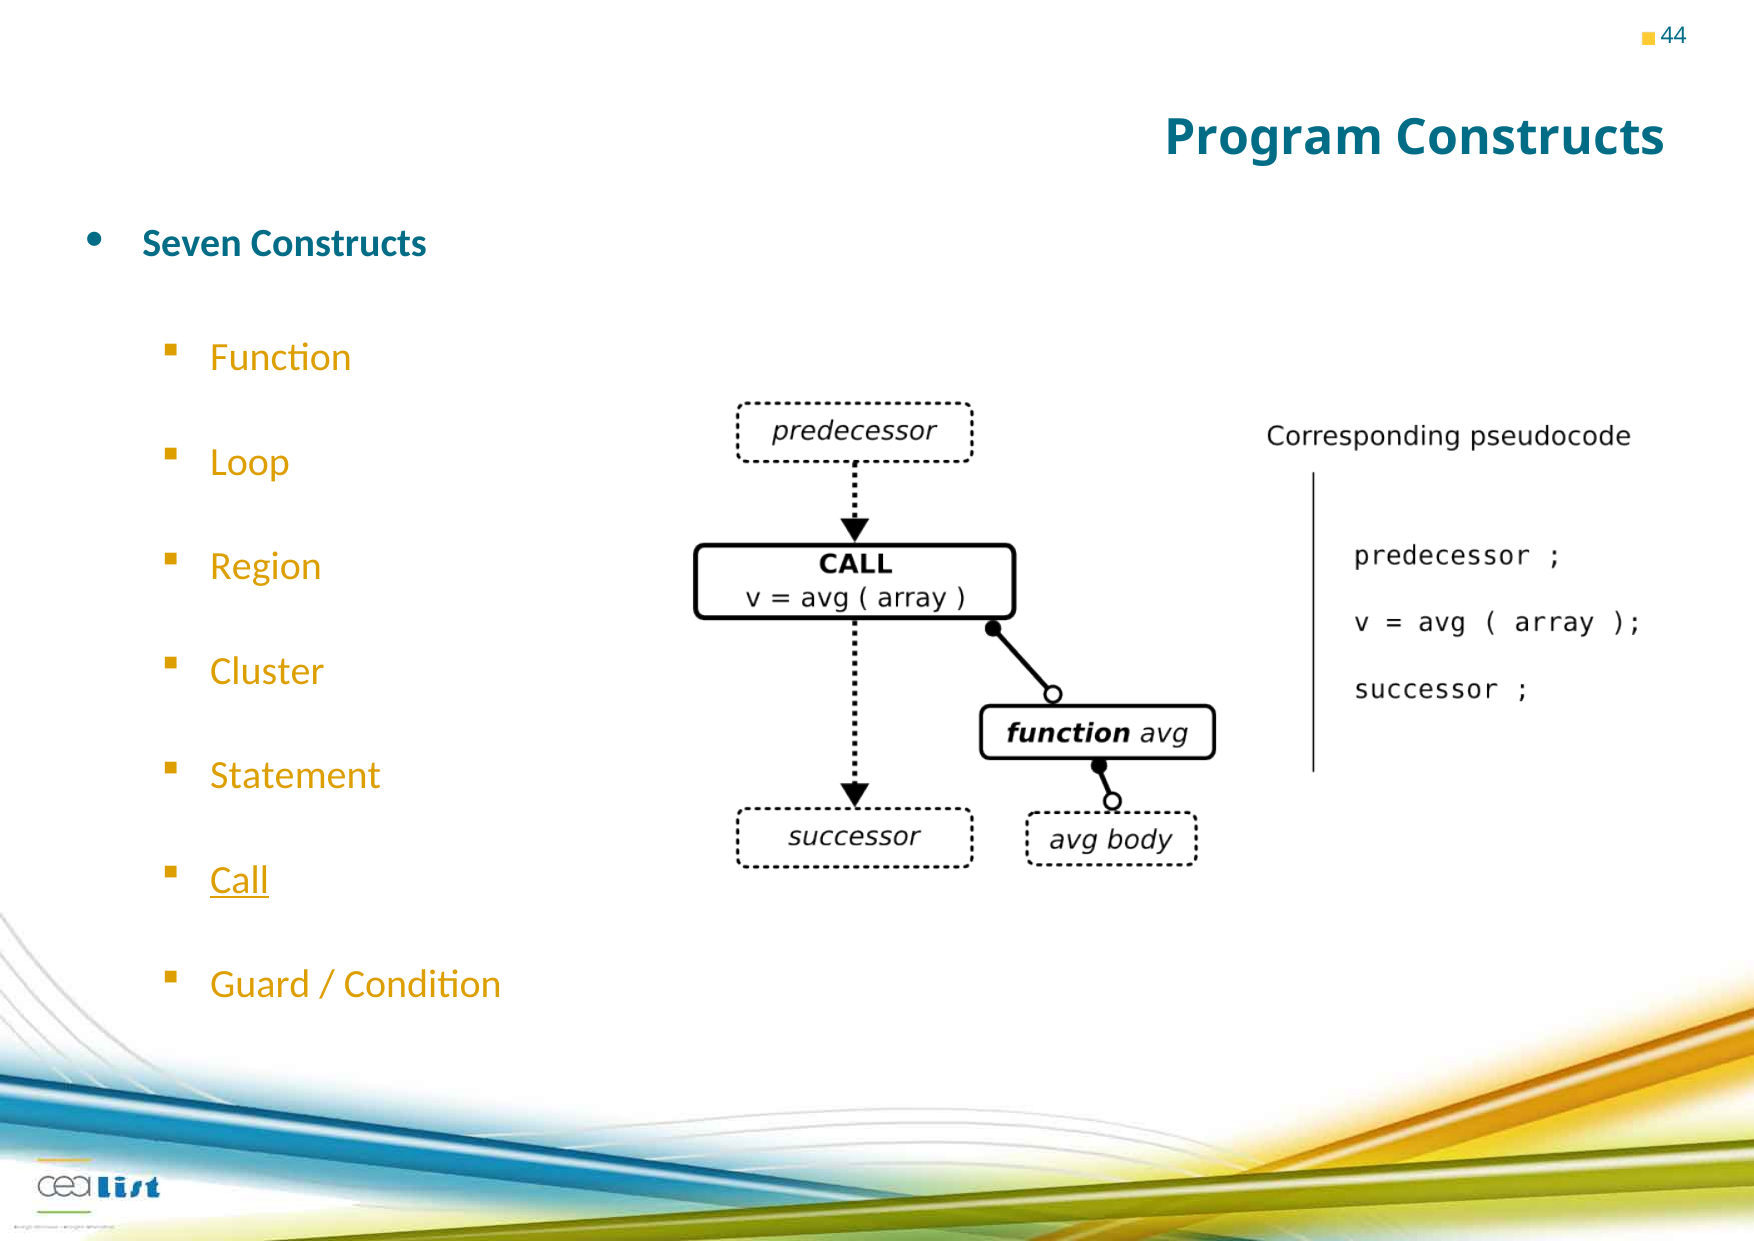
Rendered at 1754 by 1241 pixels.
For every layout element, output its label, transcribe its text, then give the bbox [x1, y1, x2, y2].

list Seven Constructs Function Loop Region Cluster Statement Call Guard / Condition [68, 208, 1679, 1021]
picture [0, 0, 1754, 1241]
text_box <number> [1294, 12, 1704, 60]
title Program Constructs [72, 86, 1682, 183]
